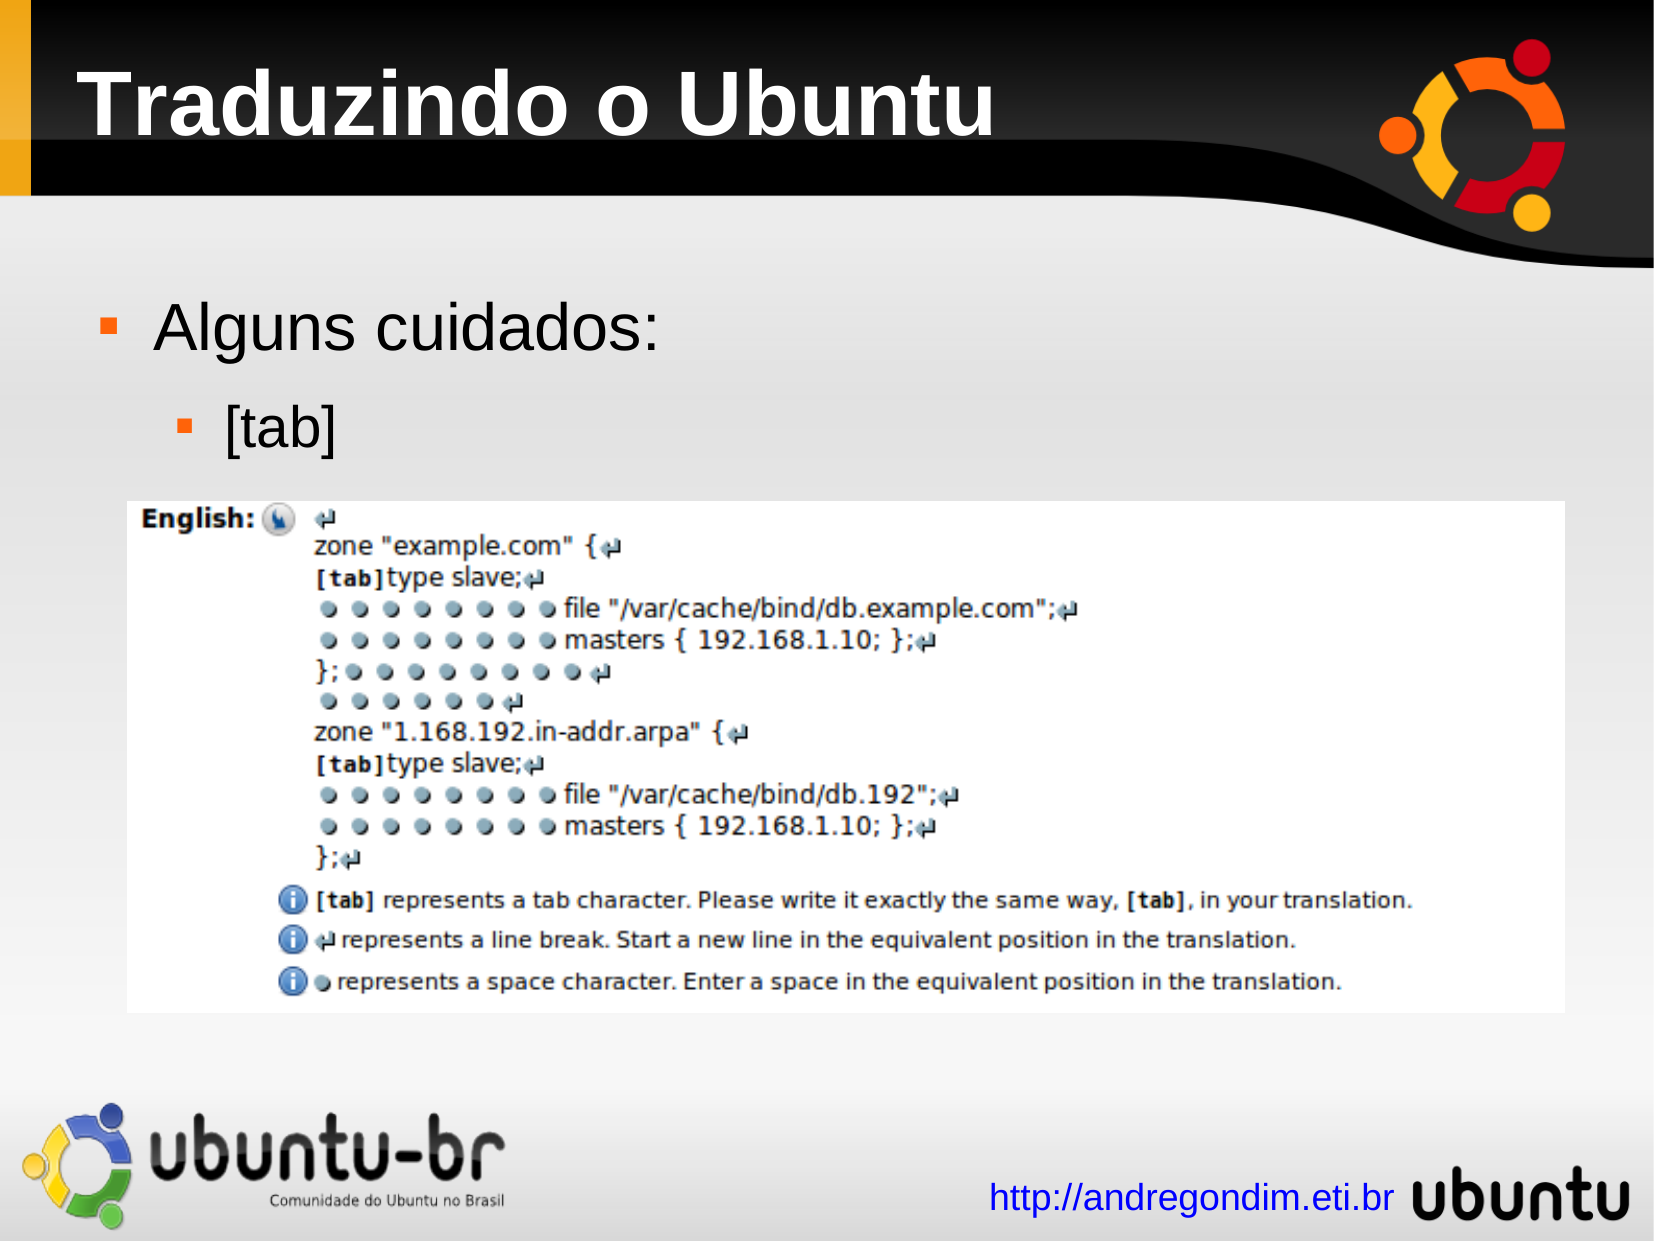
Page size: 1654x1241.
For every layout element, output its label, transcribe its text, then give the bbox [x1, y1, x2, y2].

picture [0, 0, 1654, 1241]
title Traduzindo o Ubuntu [76, 7, 1565, 200]
list Alguns cuidados: [tab] [82, 290, 1571, 502]
